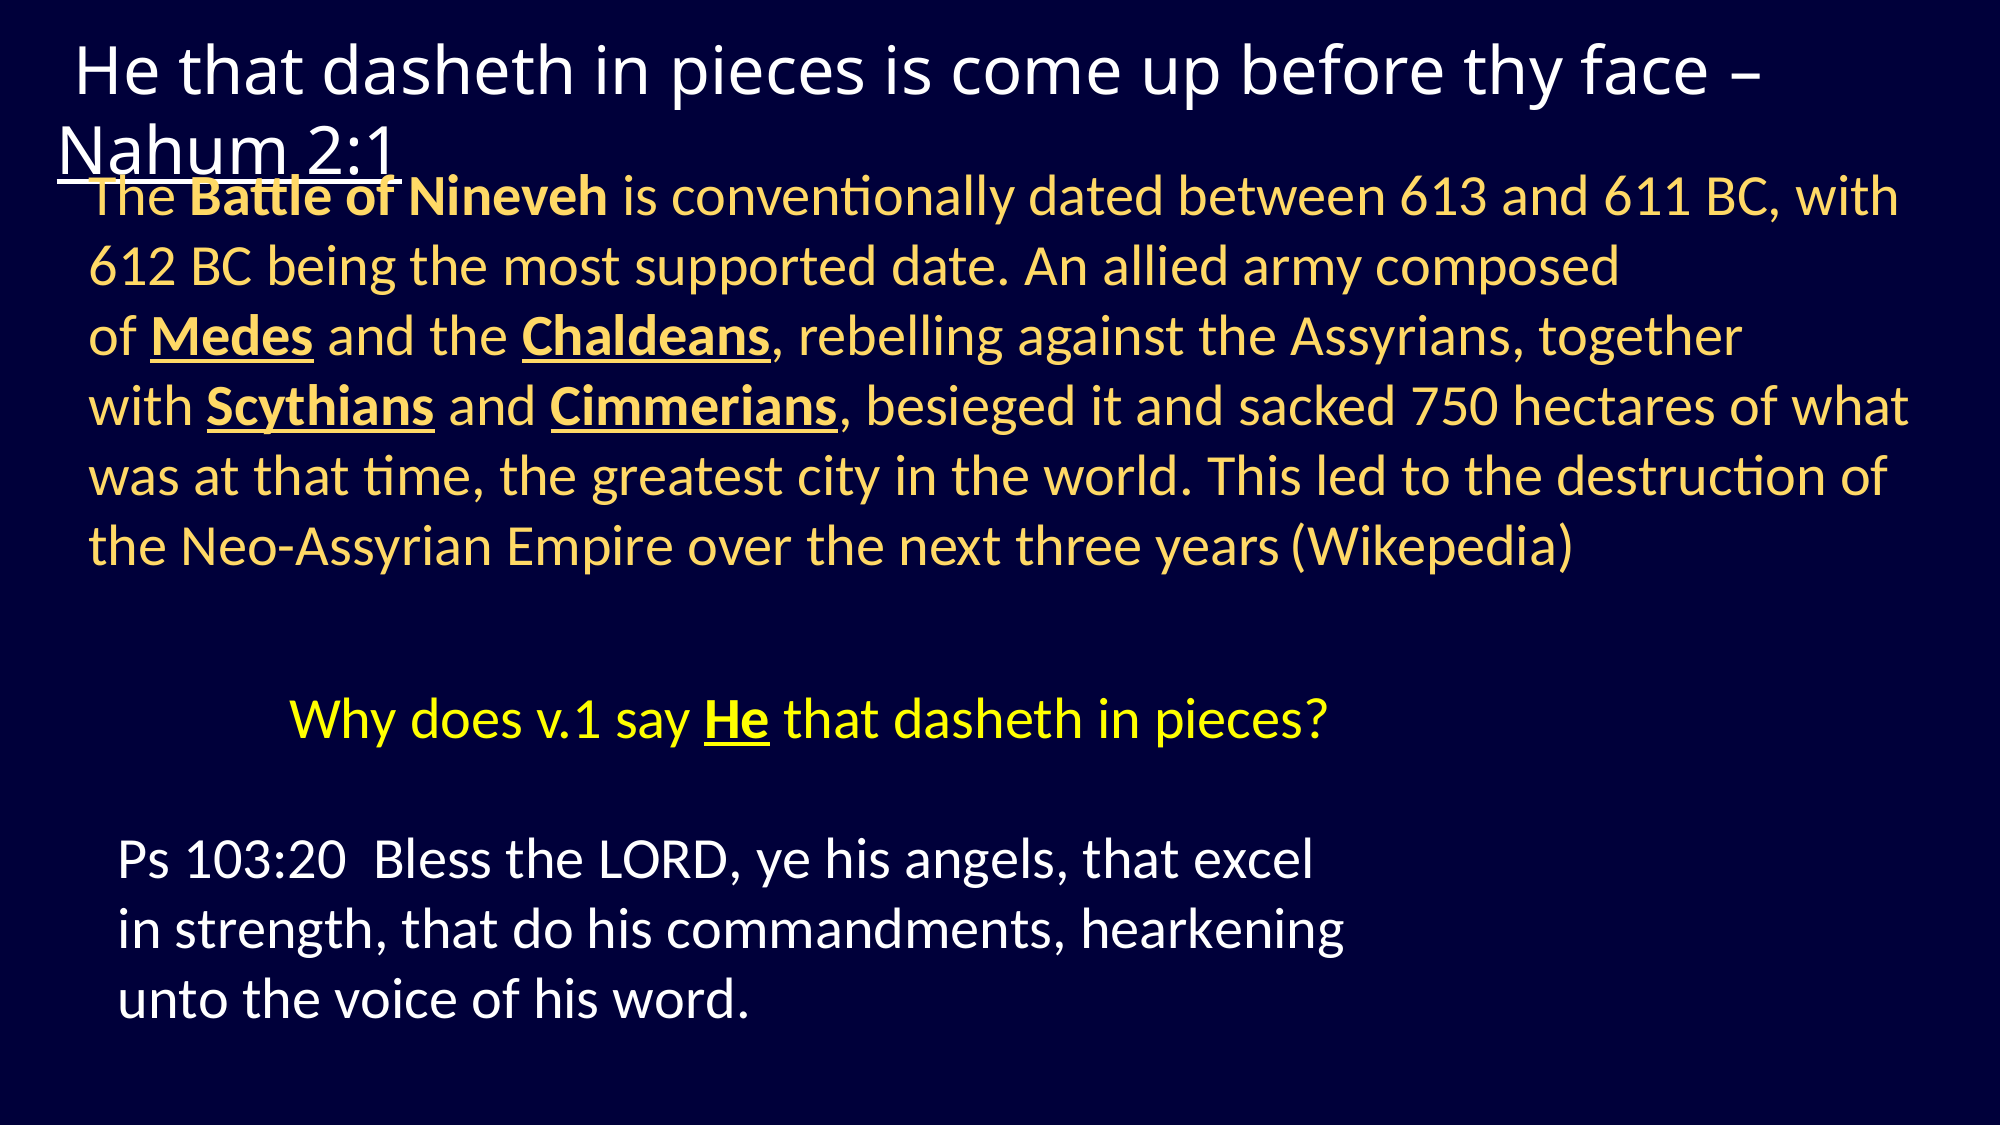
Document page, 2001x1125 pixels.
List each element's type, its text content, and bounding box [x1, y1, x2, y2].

text_box The Battle of Nineveh is conventionally dated between 613 and 611 BC, with 612 BC being the most supported date. An allied army composed of Medes and the Chaldeans, rebelling against the Assyrians, together with Scythians and Cimmerians, besieged it and sacked 750 hectares of what was at that time, the greatest city in the world. This led to the destruction of the Neo-Assyrian Empire over the next three years (Wikepedia) [73, 149, 1927, 660]
text_box He that dasheth in pieces is come up before thy face – Nahum 2:1 [42, 20, 1926, 195]
text_box Why does v.1 say He that dasheth in pieces? [274, 672, 1459, 759]
text_box Ps 103:20 Bless the LORD, ye his angels, that excel in strength, that do his commandments, hearkening unto the voice of his word. [102, 812, 1370, 1041]
